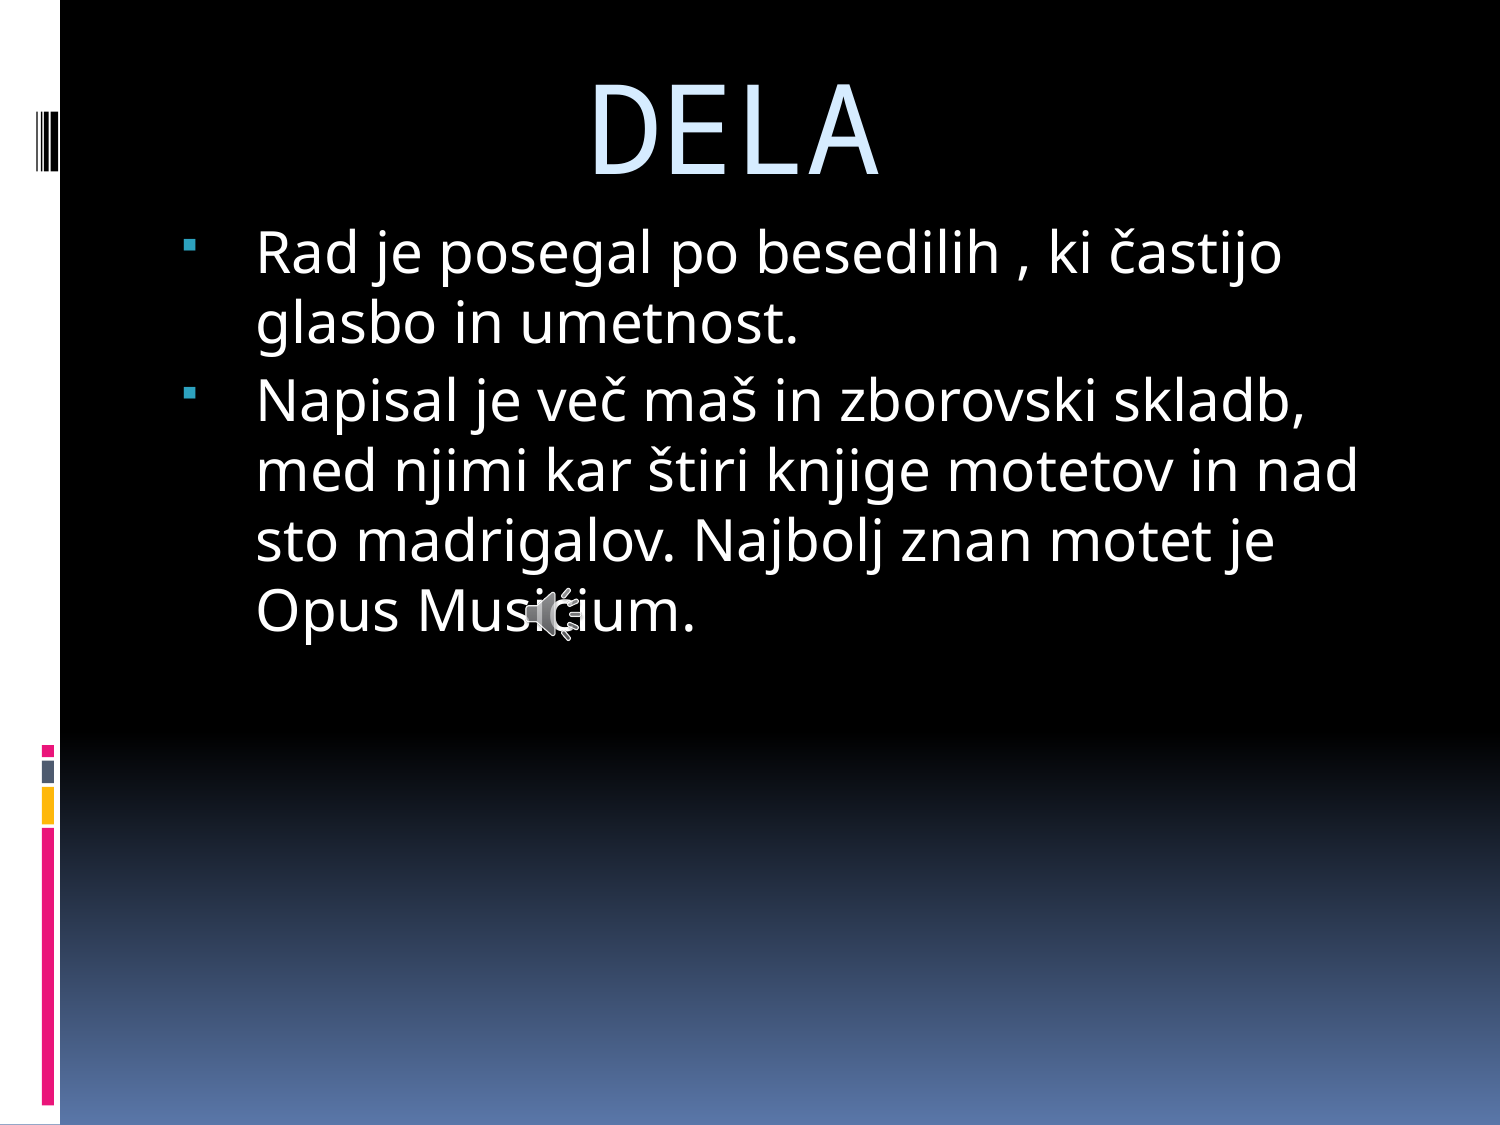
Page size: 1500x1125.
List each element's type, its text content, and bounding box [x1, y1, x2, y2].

title DELA [572, 42, 961, 193]
picture [525, 586, 585, 646]
list Rad je posegal po besedilih , ki častijo glasbo in umetnost. Napisal je več maš in zborovski skladb, med njimi kar štiri knjige motetov in nad sto madrigalov. Najbolj znan motet je Opus Musicium. [147, 208, 1423, 1071]
